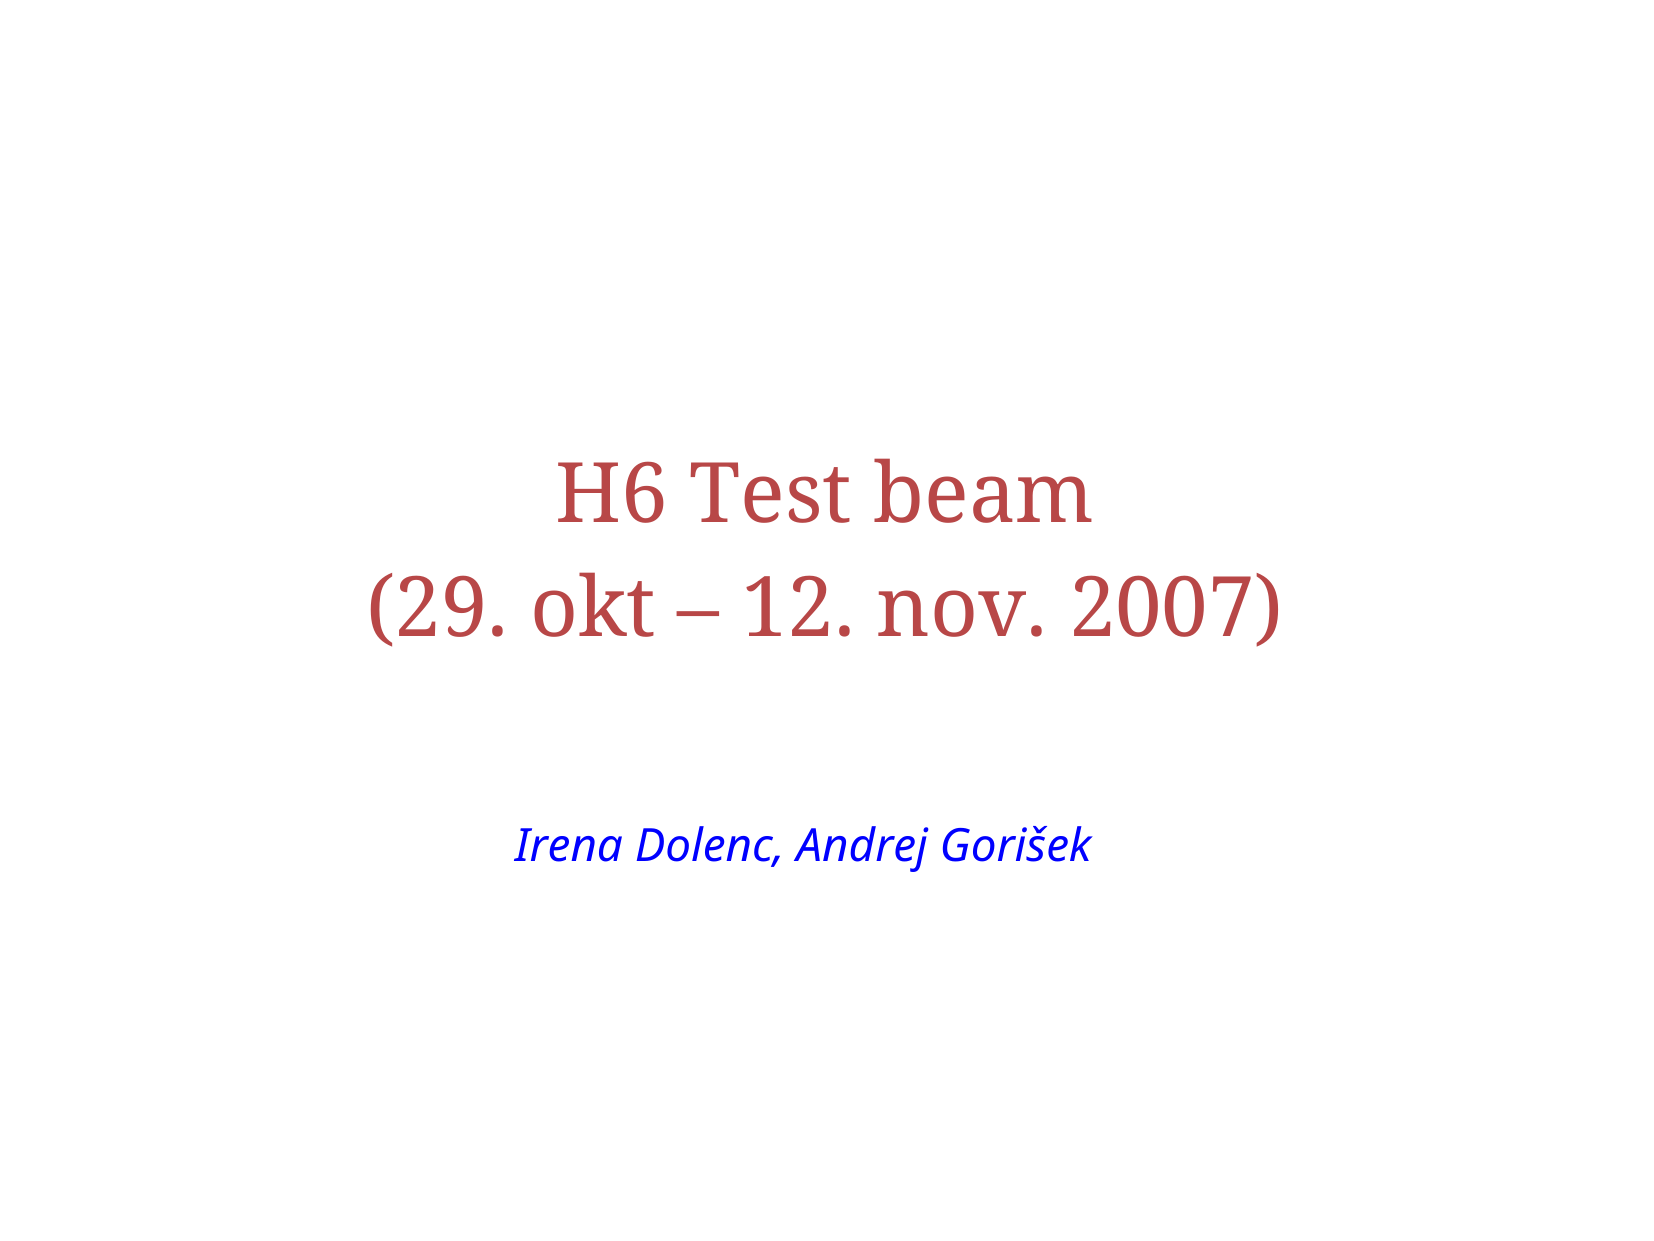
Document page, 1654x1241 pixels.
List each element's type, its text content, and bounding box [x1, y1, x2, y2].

text_box Irena Dolenc, Andrej Gorišek [390, 805, 1216, 874]
text_box H6 Test beam (29. okt – 12. nov. 2007) [227, 426, 1424, 633]
